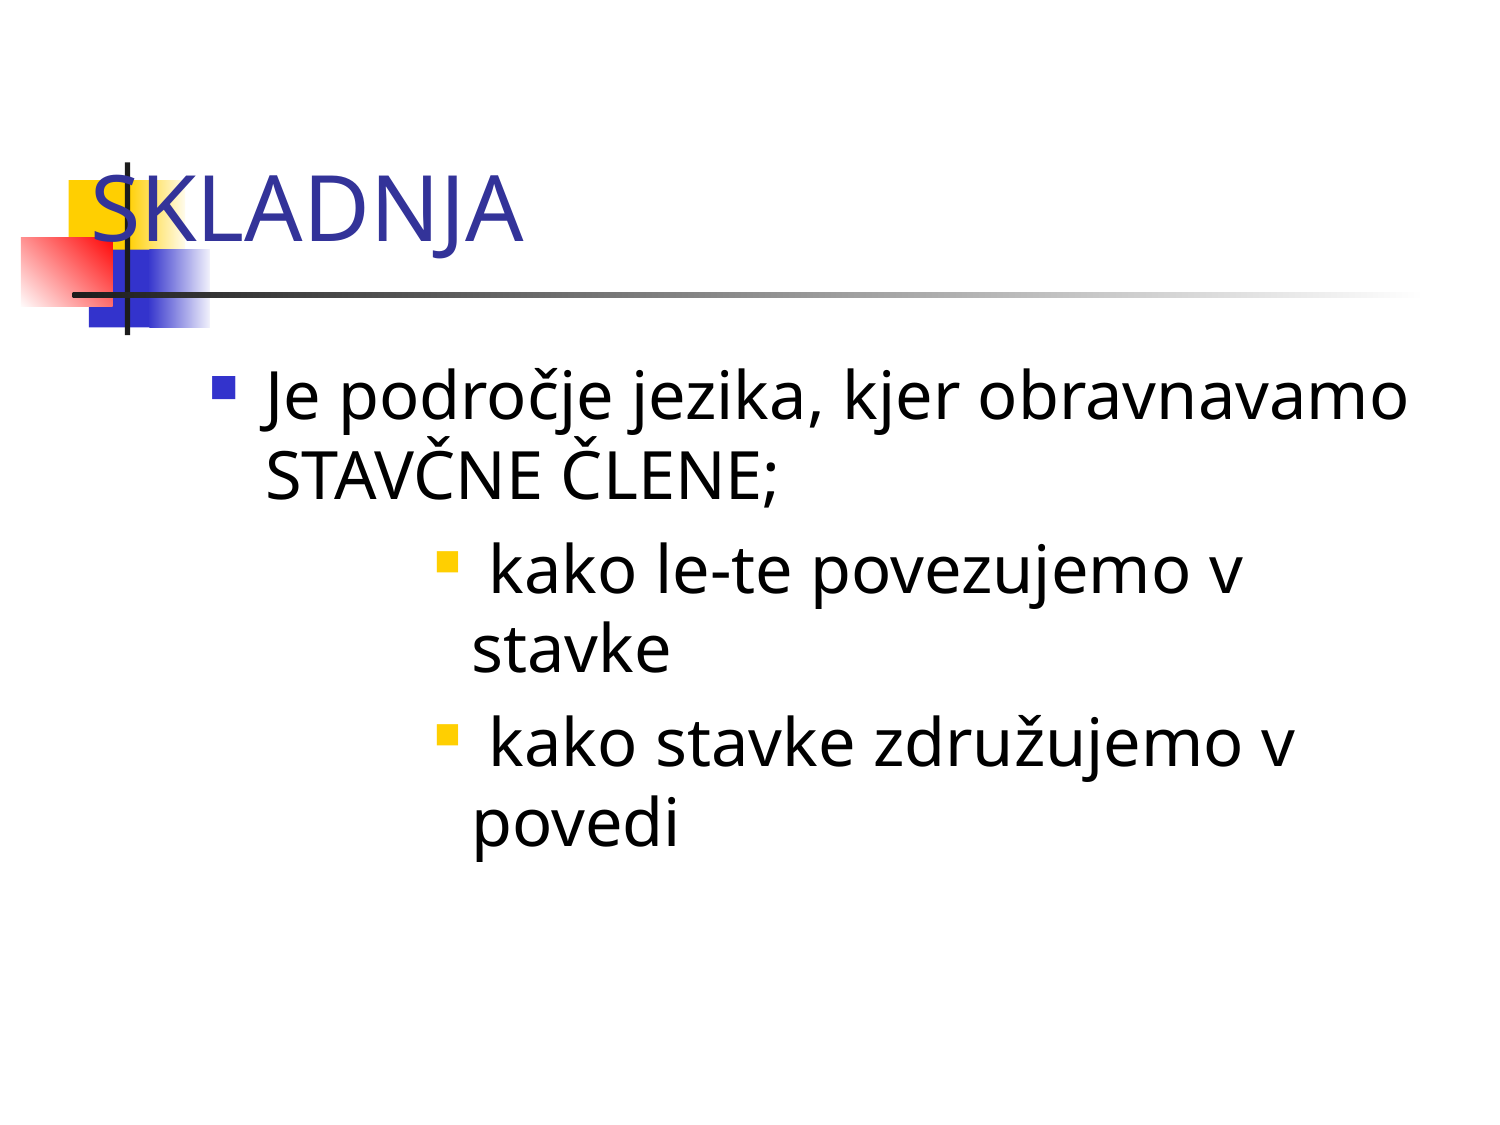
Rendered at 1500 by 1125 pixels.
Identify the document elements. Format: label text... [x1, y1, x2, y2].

title SKLADNJA [75, 45, 1425, 268]
list Je področje jezika, kjer obravnavamo STAVČNE ČLENE; kako le-te povezujemo v stavke kako stavke združujemo v povedi [193, 345, 1469, 1006]
